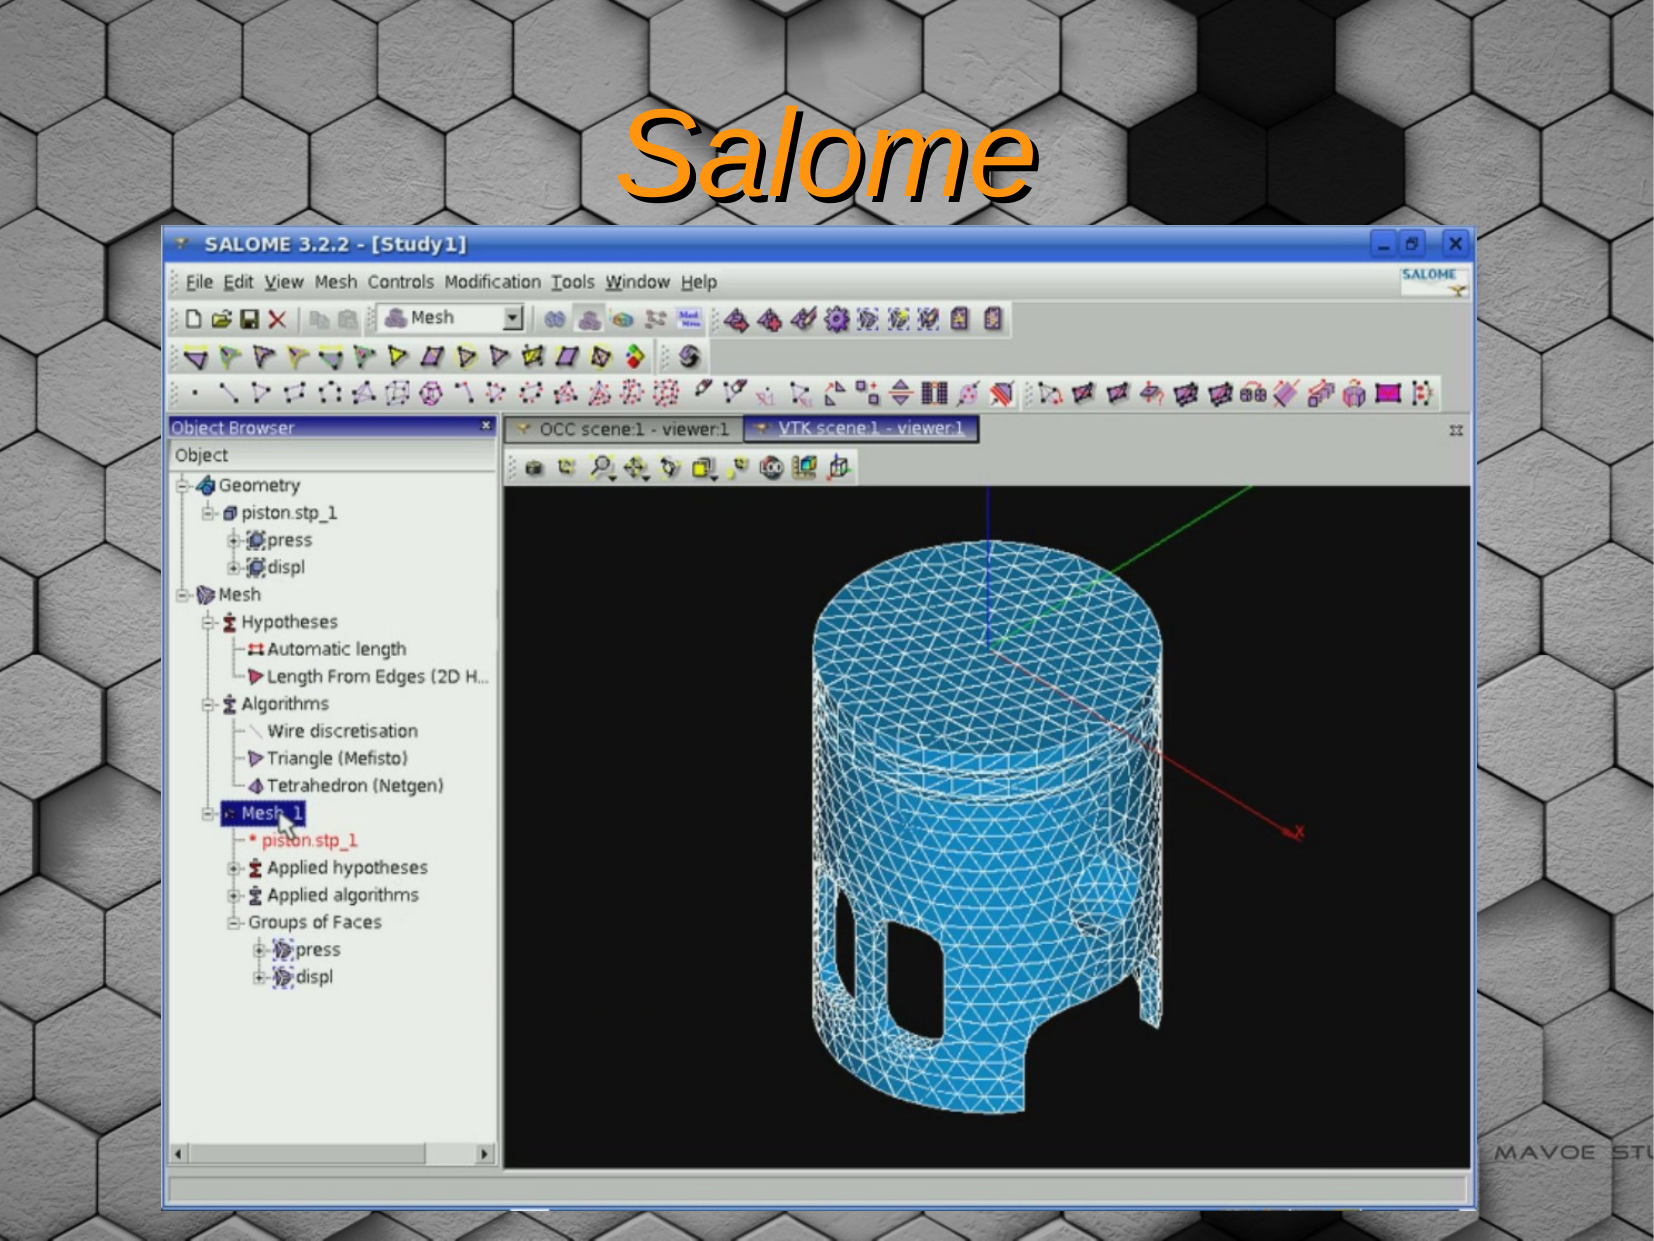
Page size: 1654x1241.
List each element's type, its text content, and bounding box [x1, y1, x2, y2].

title Salome [82, 49, 1571, 257]
picture [0, 0, 1654, 1241]
